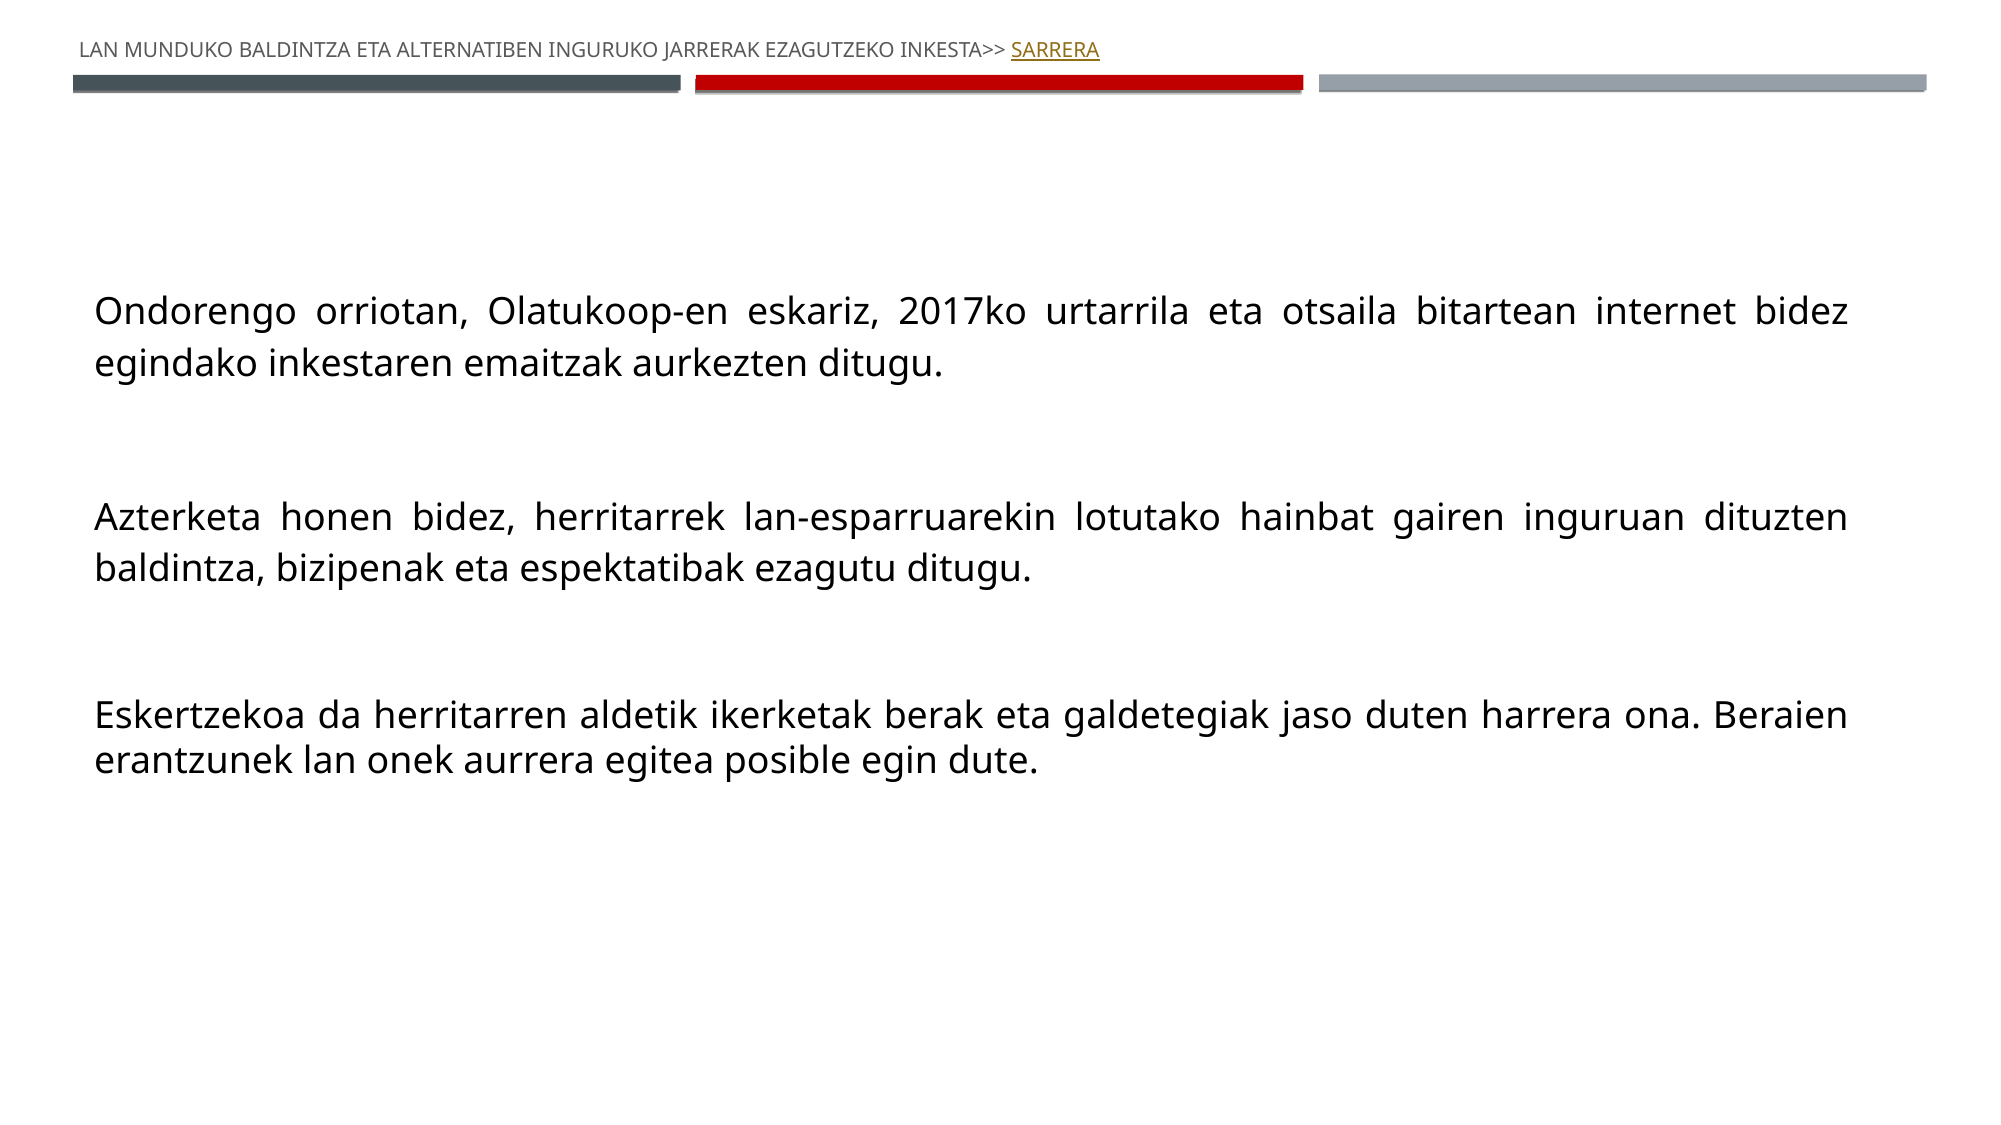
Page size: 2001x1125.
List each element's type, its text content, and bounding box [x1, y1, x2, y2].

text_box Ondorengo orriotan, Olatukoop-en eskariz, 2017ko urtarrila eta otsaila bitartean internet bidez egindako inkestaren emaitzak aurkezten ditugu. Azterketa honen bidez, herritarrek lan-esparruarekin lotutako hainbat gairen inguruan dituzten baldintza, bizipenak eta espektatibak ezagutu ditugu. Eskertzekoa da herritarren aldetik ikerketak berak eta galdetegiak jaso duten harrera ona. Beraien erantzunek lan onek aurrera egitea posible egin dute. [79, 273, 1866, 789]
text_box LAN MUNDUKO BALDINTZA ETA ALTERNATIBEN INGURUKO JARRERAK EZAGUTZEKO INKESTA>> SARRERA [64, 29, 1926, 69]
